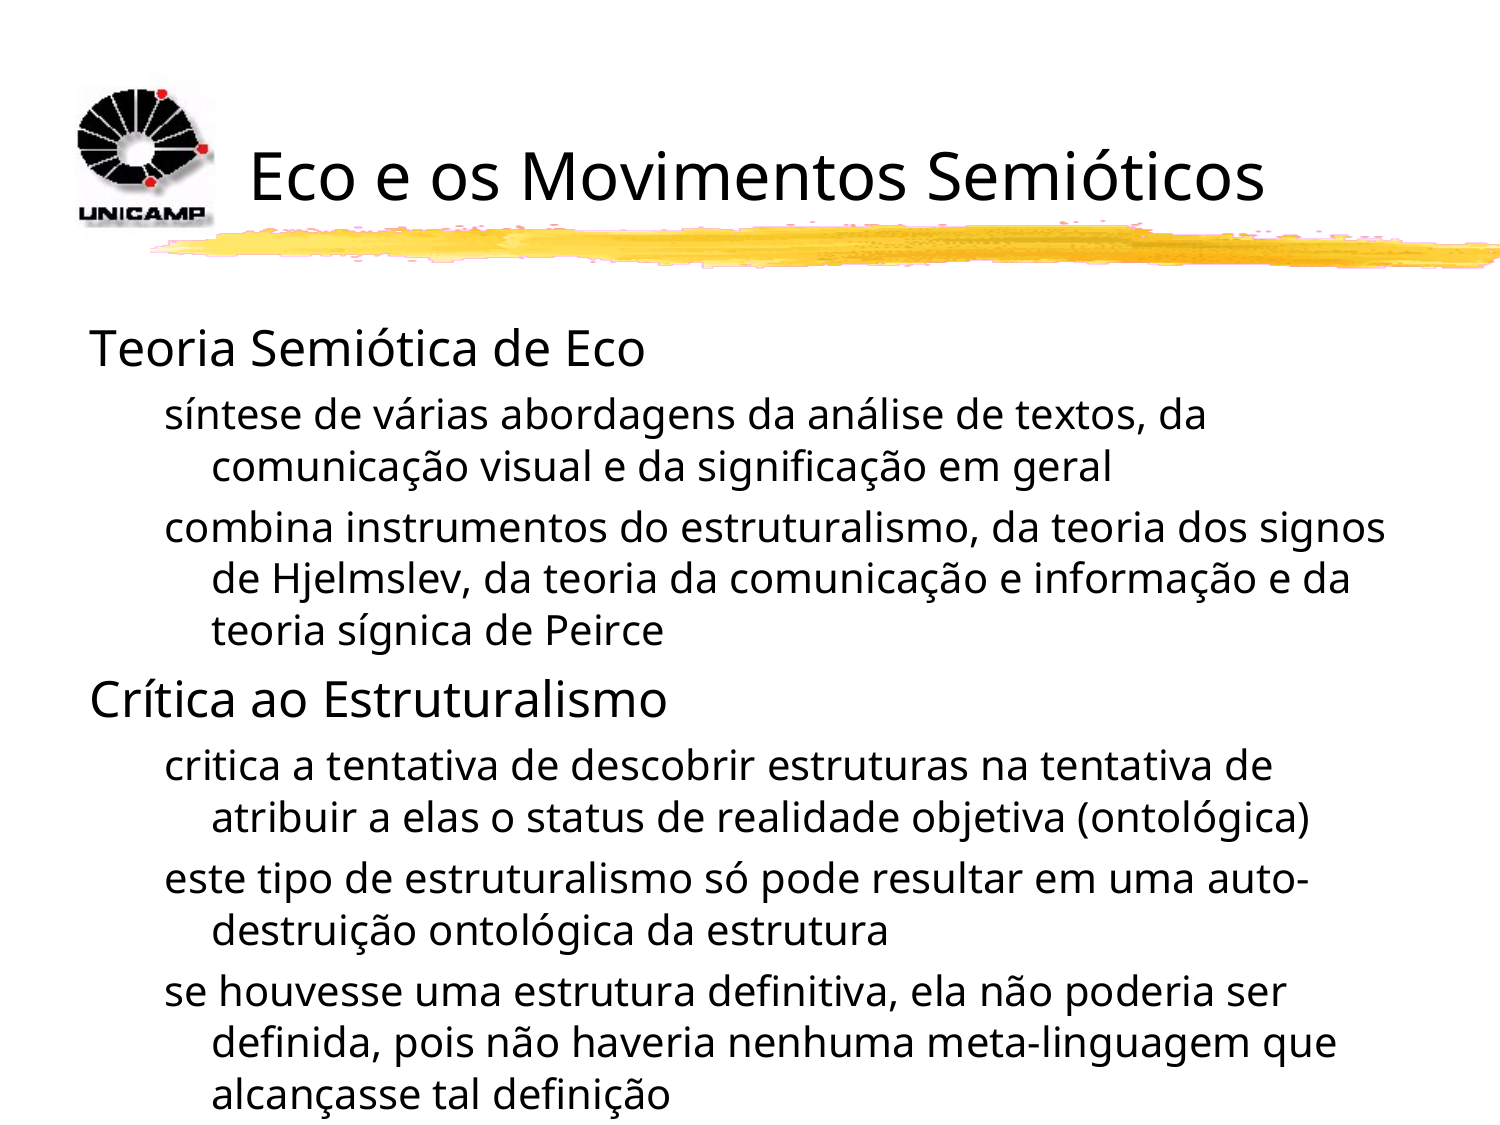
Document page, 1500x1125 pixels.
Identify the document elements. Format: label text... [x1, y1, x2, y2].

list Teoria Semiótica de Eco síntese de várias abordagens da análise de textos, da comunicação visual e da significação em geral combina instrumentos do estruturalismo, da teoria dos signos de Hjelmslev, da teoria da comunicação e informação e da teoria sígnica de Peirce Crítica ao Estruturalismo critica a tentativa de descobrir estruturas na tentativa de atribuir a elas o status de realidade objetiva (ontológica) este tipo de estruturalismo só pode resultar em uma auto-destruição ontológica da estrutura se houvesse uma estrutura definitiva, ela não poderia ser definida, pois não haveria nenhuma meta-linguagem que alcançasse tal definição [74, 309, 1417, 997]
picture [75, 74, 1500, 279]
title Eco e os Movimentos Semióticos [233, 30, 1434, 225]
